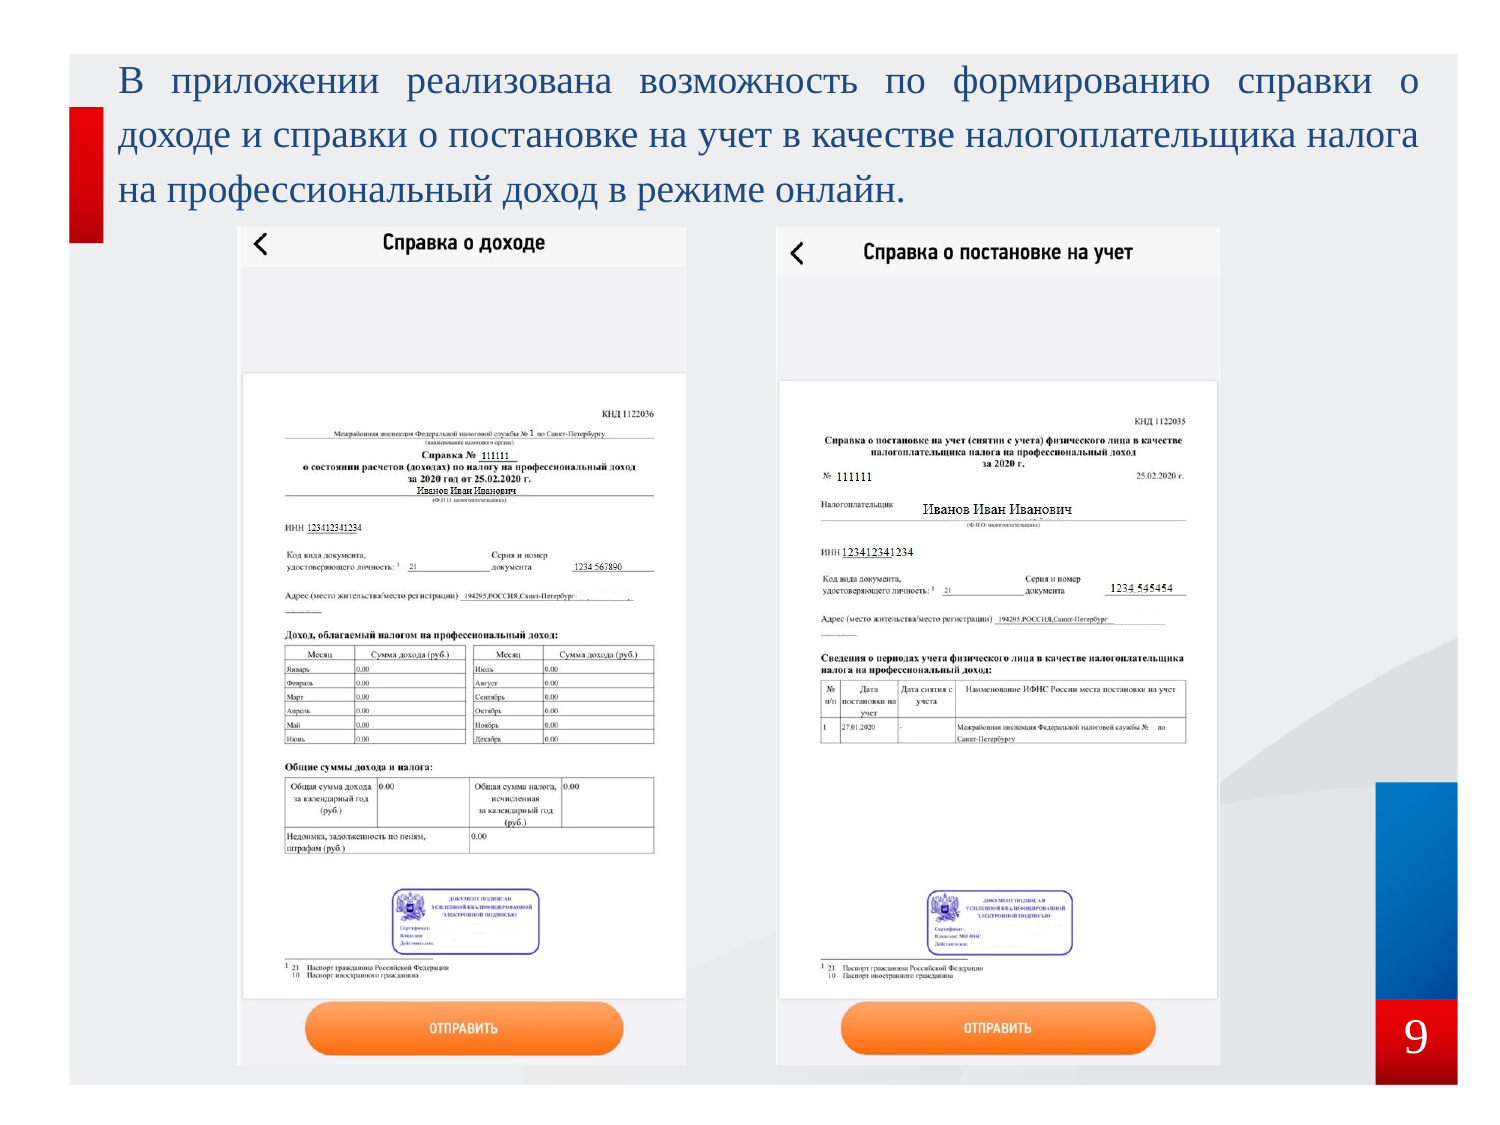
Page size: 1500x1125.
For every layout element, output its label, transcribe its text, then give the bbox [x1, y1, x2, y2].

text_box В приложении реализована возможность по формированию справки о доходе и справки о постановке на учет в качестве налогоплательщика налога на профессиональный доход в режиме онлайн. [103, 17, 1436, 240]
picture [237, 240, 686, 1065]
picture [776, 227, 1220, 1065]
text_box 9 [1401, 1003, 1432, 1065]
